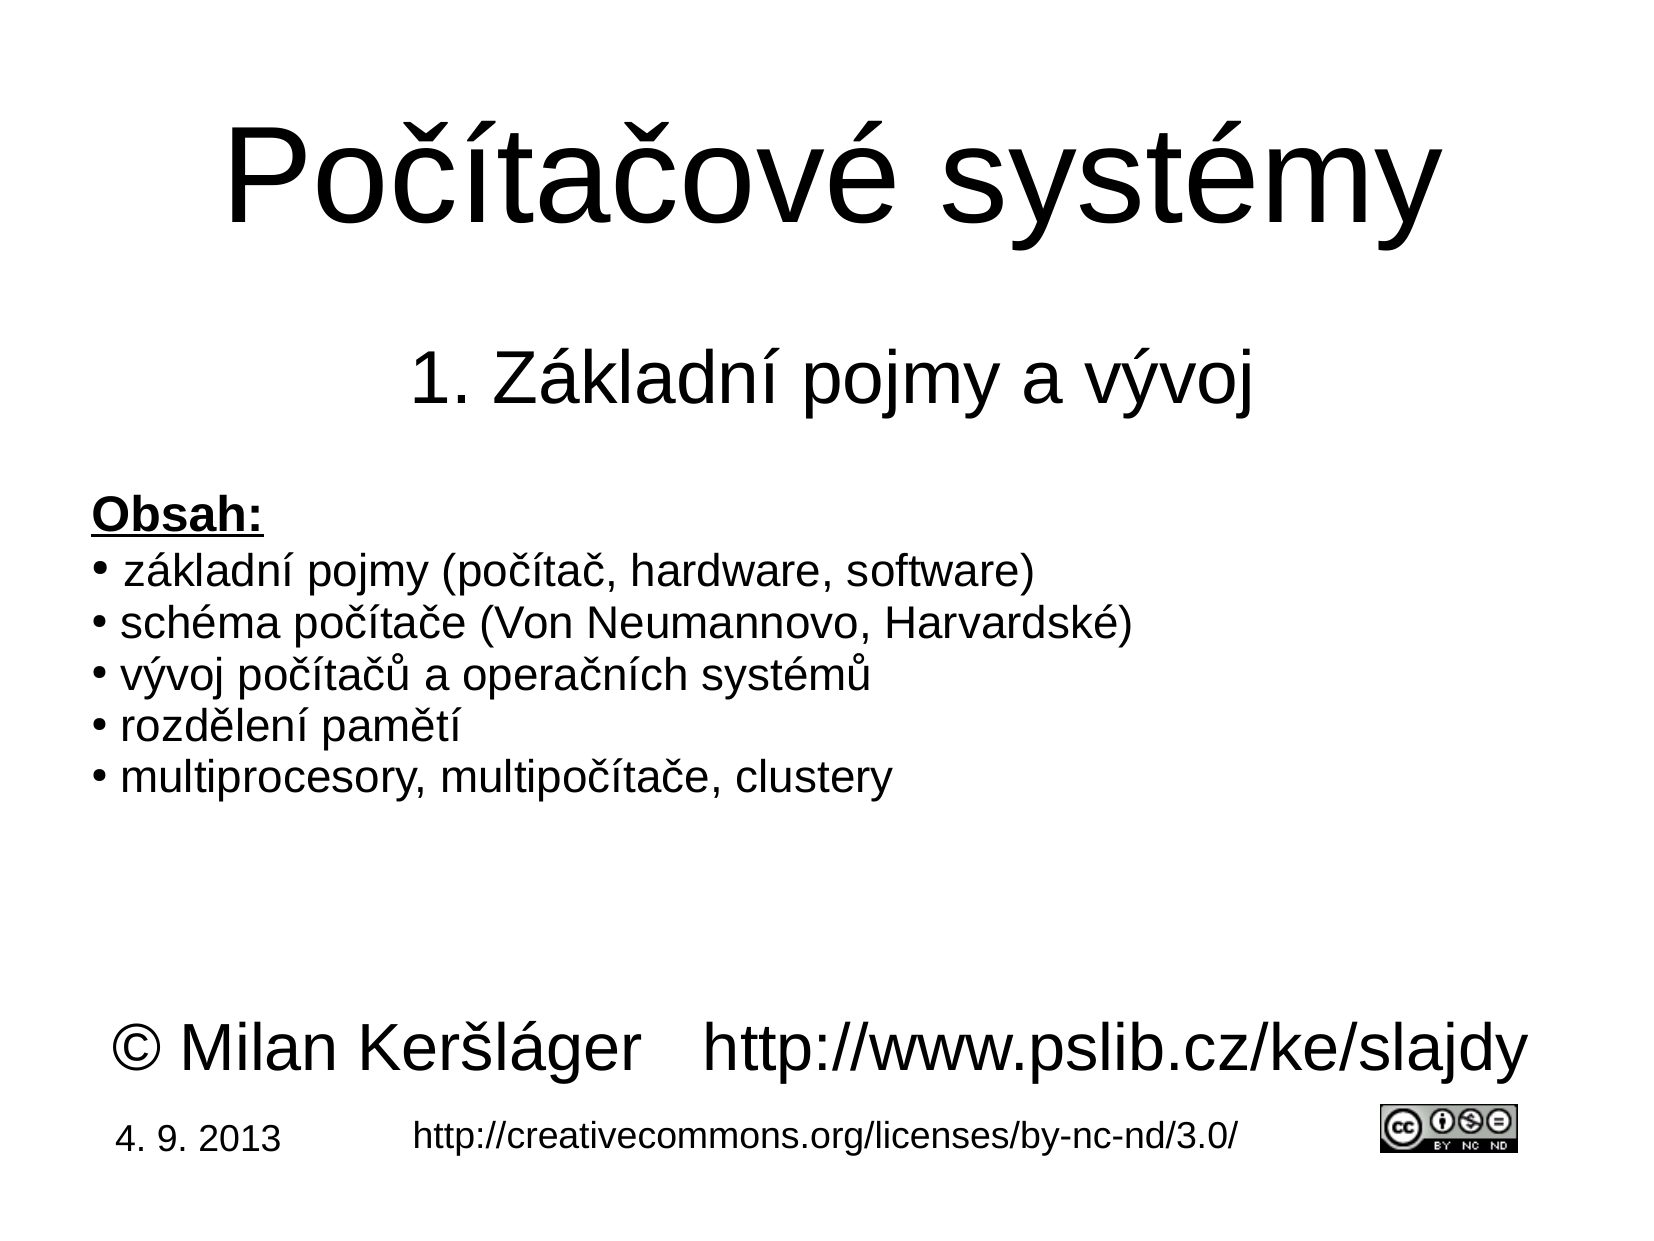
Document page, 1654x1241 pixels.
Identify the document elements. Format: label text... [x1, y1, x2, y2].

title Počítačové systémy 1. Základní pojmy a vývoj [88, 56, 1577, 461]
list © Milan Keršláger http://www.pslib.cz/ke/slajdy [76, 1009, 1565, 1087]
text_box http://creativecommons.org/licenses/by-nc-nd/3.0/ [339, 1107, 1313, 1165]
text_box 4. 9. 2013 [100, 1110, 337, 1168]
text_box Obsah: základní pojmy (počítač, hardware, software) schéma počítače (Von Neumannovo, Harvardské) vývoj počítačů a operačních systémů rozdělení pamětí multiprocesory, multipočítače, clustery [76, 478, 1583, 810]
picture [1380, 1104, 1518, 1153]
